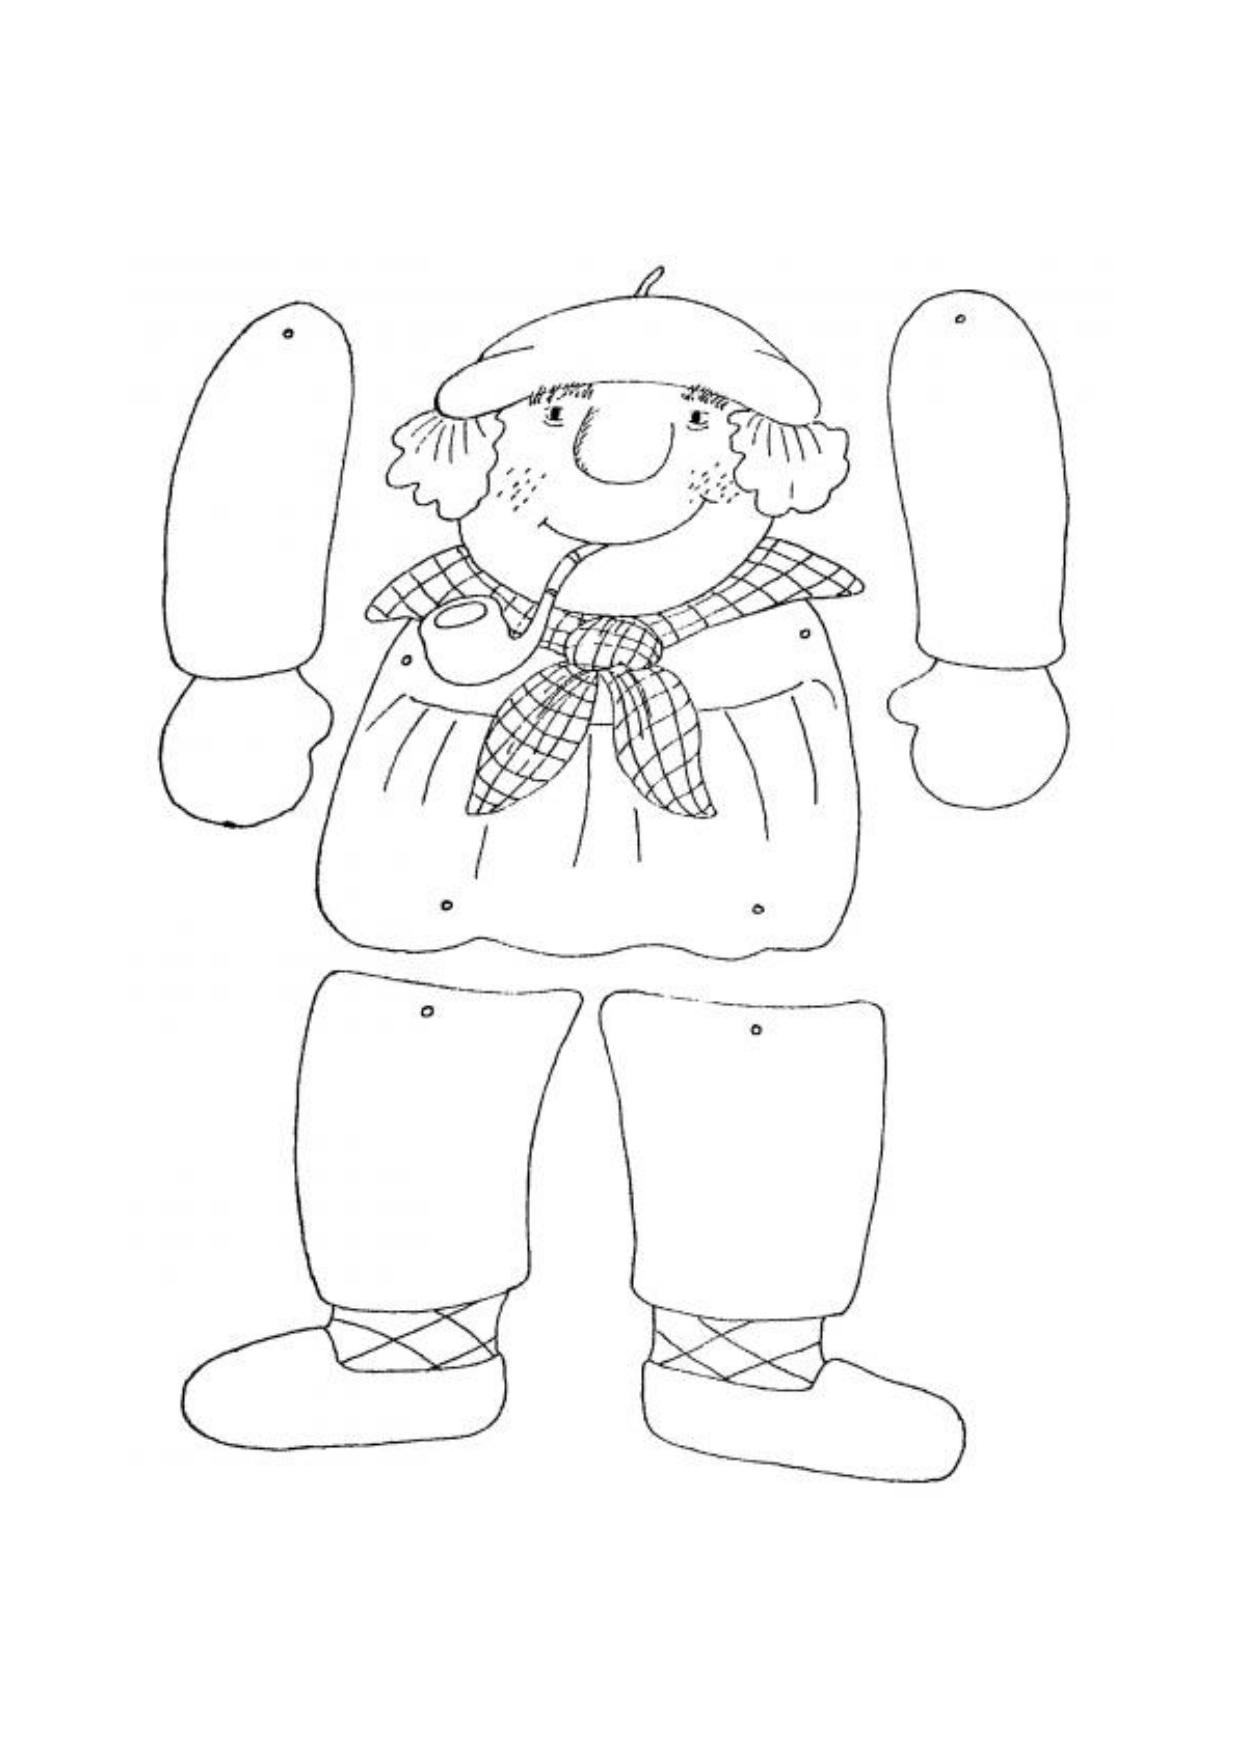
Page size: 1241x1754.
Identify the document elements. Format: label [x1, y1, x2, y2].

picture [129, 255, 1116, 1501]
